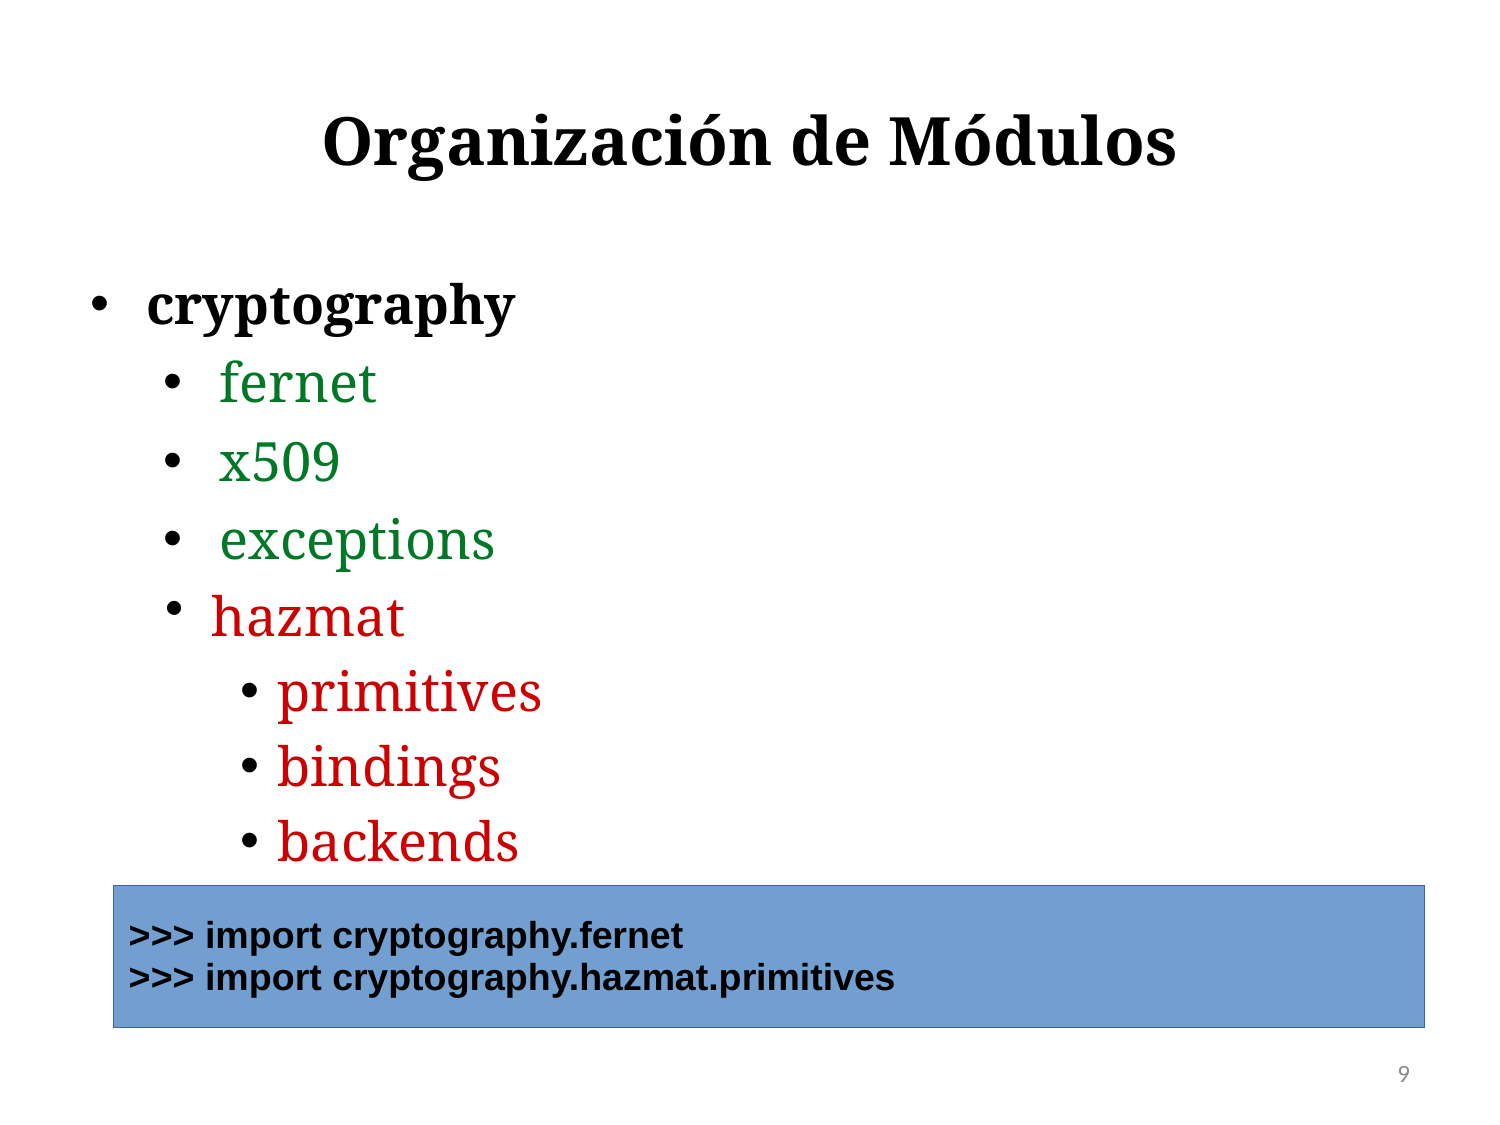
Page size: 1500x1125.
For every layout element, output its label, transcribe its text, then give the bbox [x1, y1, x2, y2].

text_box >>> import cryptography.fernet >>> import cryptography.hazmat.primitives [113, 885, 1425, 1028]
title Organización de Módulos [75, 45, 1425, 233]
list cryptography fernet x509 exceptions hazmat primitives bindings backends [75, 262, 1425, 1005]
